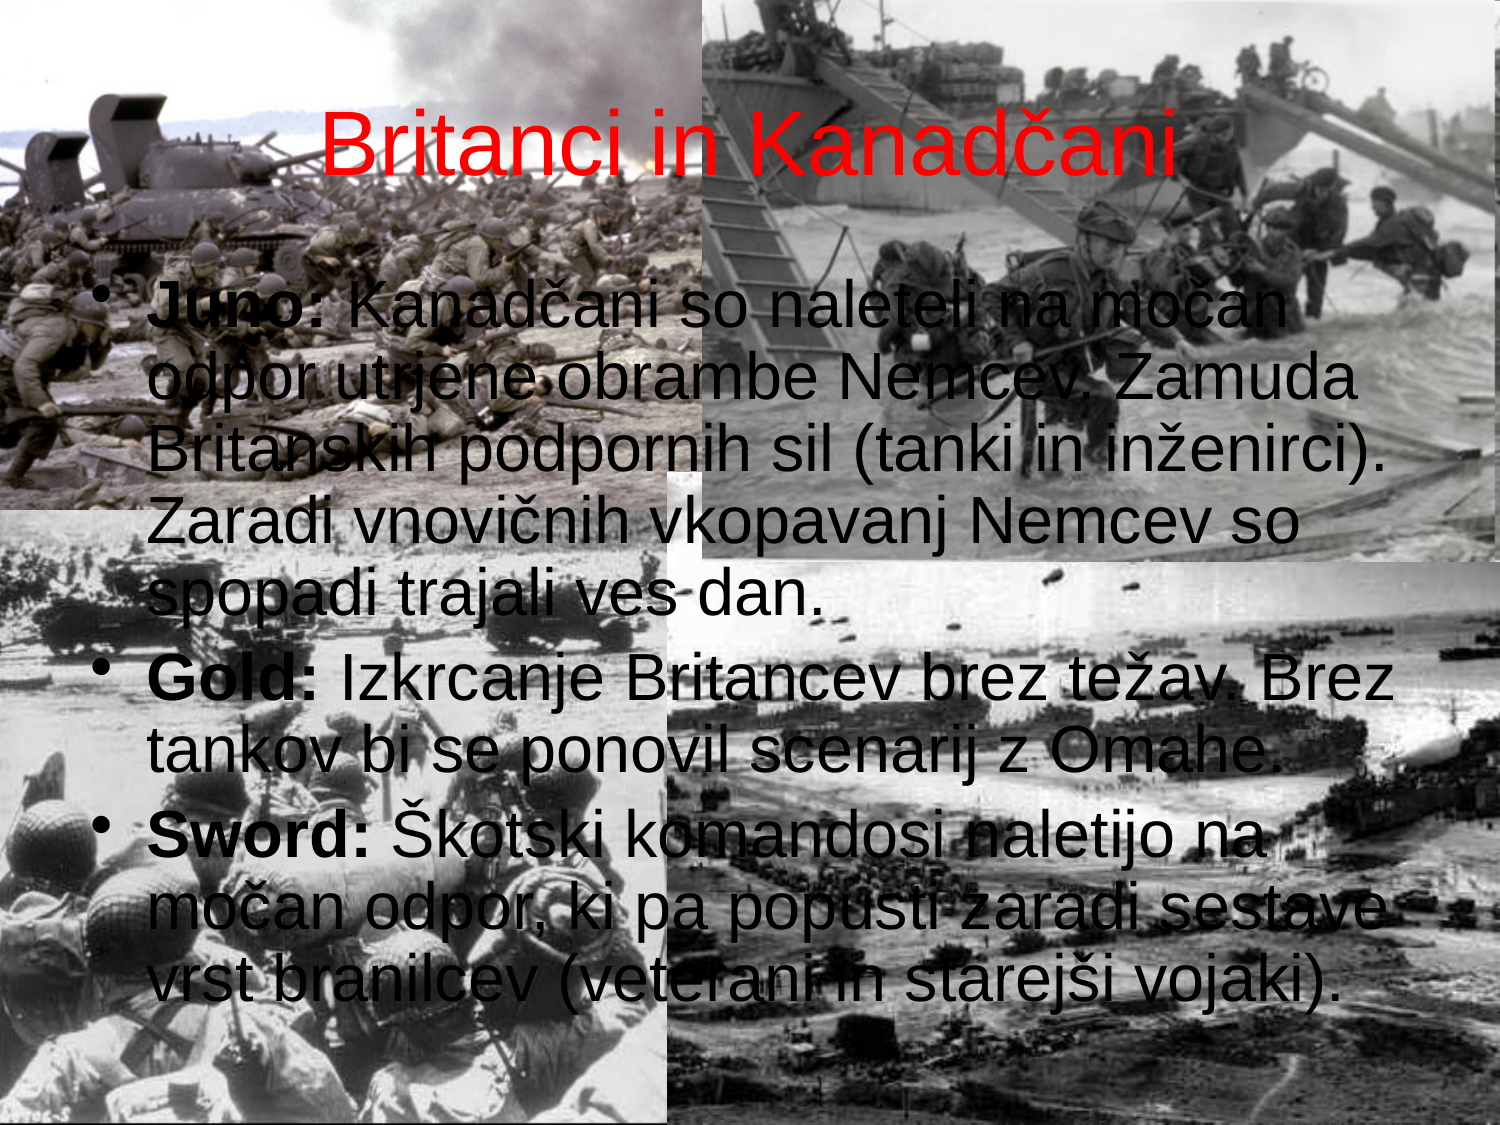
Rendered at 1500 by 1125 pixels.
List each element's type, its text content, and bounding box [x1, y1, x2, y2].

title Britanci in Kanadčani [75, 45, 1425, 233]
list Juno: Kanadčani so naleteli na močan odpor utrjene obrambe Nemcev. Zamuda Britanskih podpornih sil (tanki in inženirci). Zaradi vnovičnih vkopavanj Nemcev so spopadi trajali ves dan. Gold: Izkrcanje Britancev brez težav. Brez tankov bi se ponovil scenarij z Omahe. Sword: Škotski komandosi naletijo na močan odpor, ki pa popusti zaradi sestave vrst branilcev (veterani in starejši vojaki). [75, 262, 1425, 1094]
picture [0, 0, 1500, 1125]
